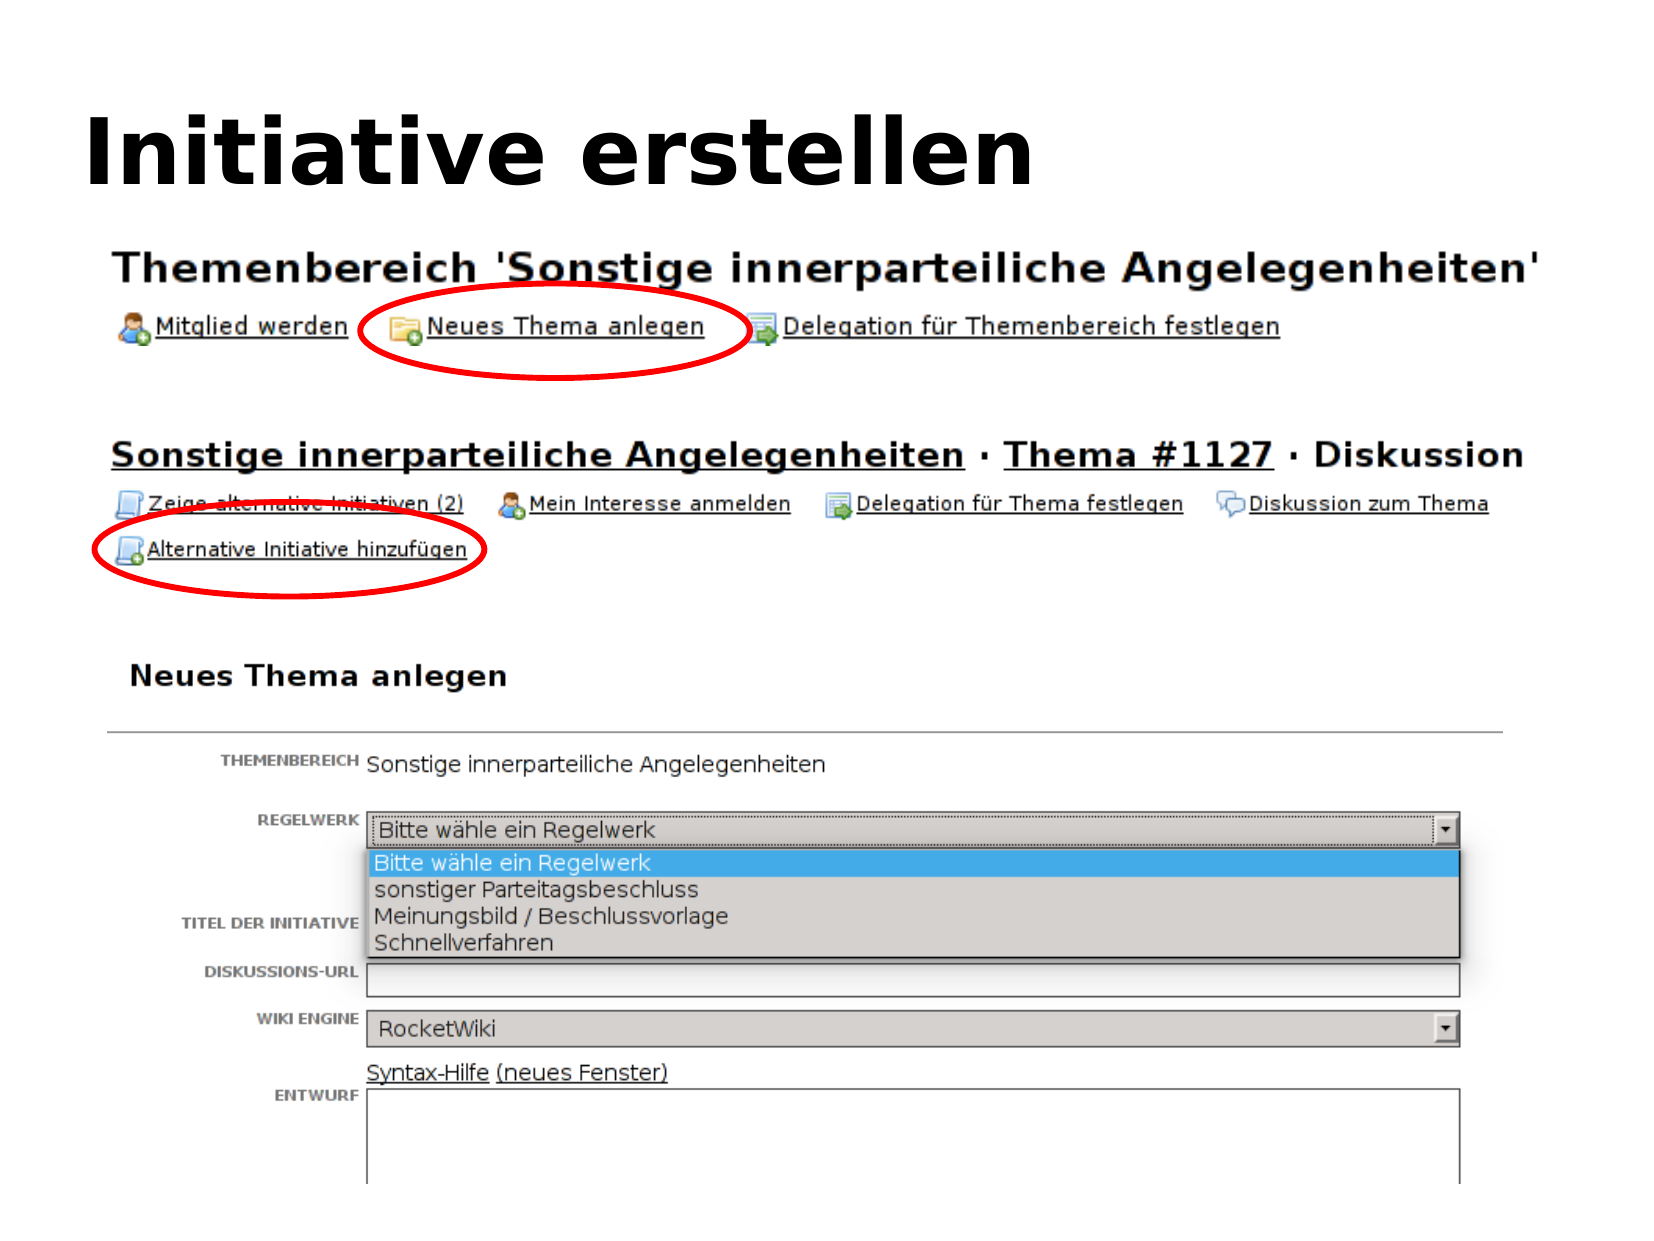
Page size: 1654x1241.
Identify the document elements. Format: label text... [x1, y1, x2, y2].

picture [98, 505, 481, 586]
picture [82, 237, 1559, 346]
title Initiative erstellen [82, 49, 1571, 257]
picture [107, 644, 1503, 1184]
picture [86, 416, 1564, 586]
picture [364, 287, 746, 346]
